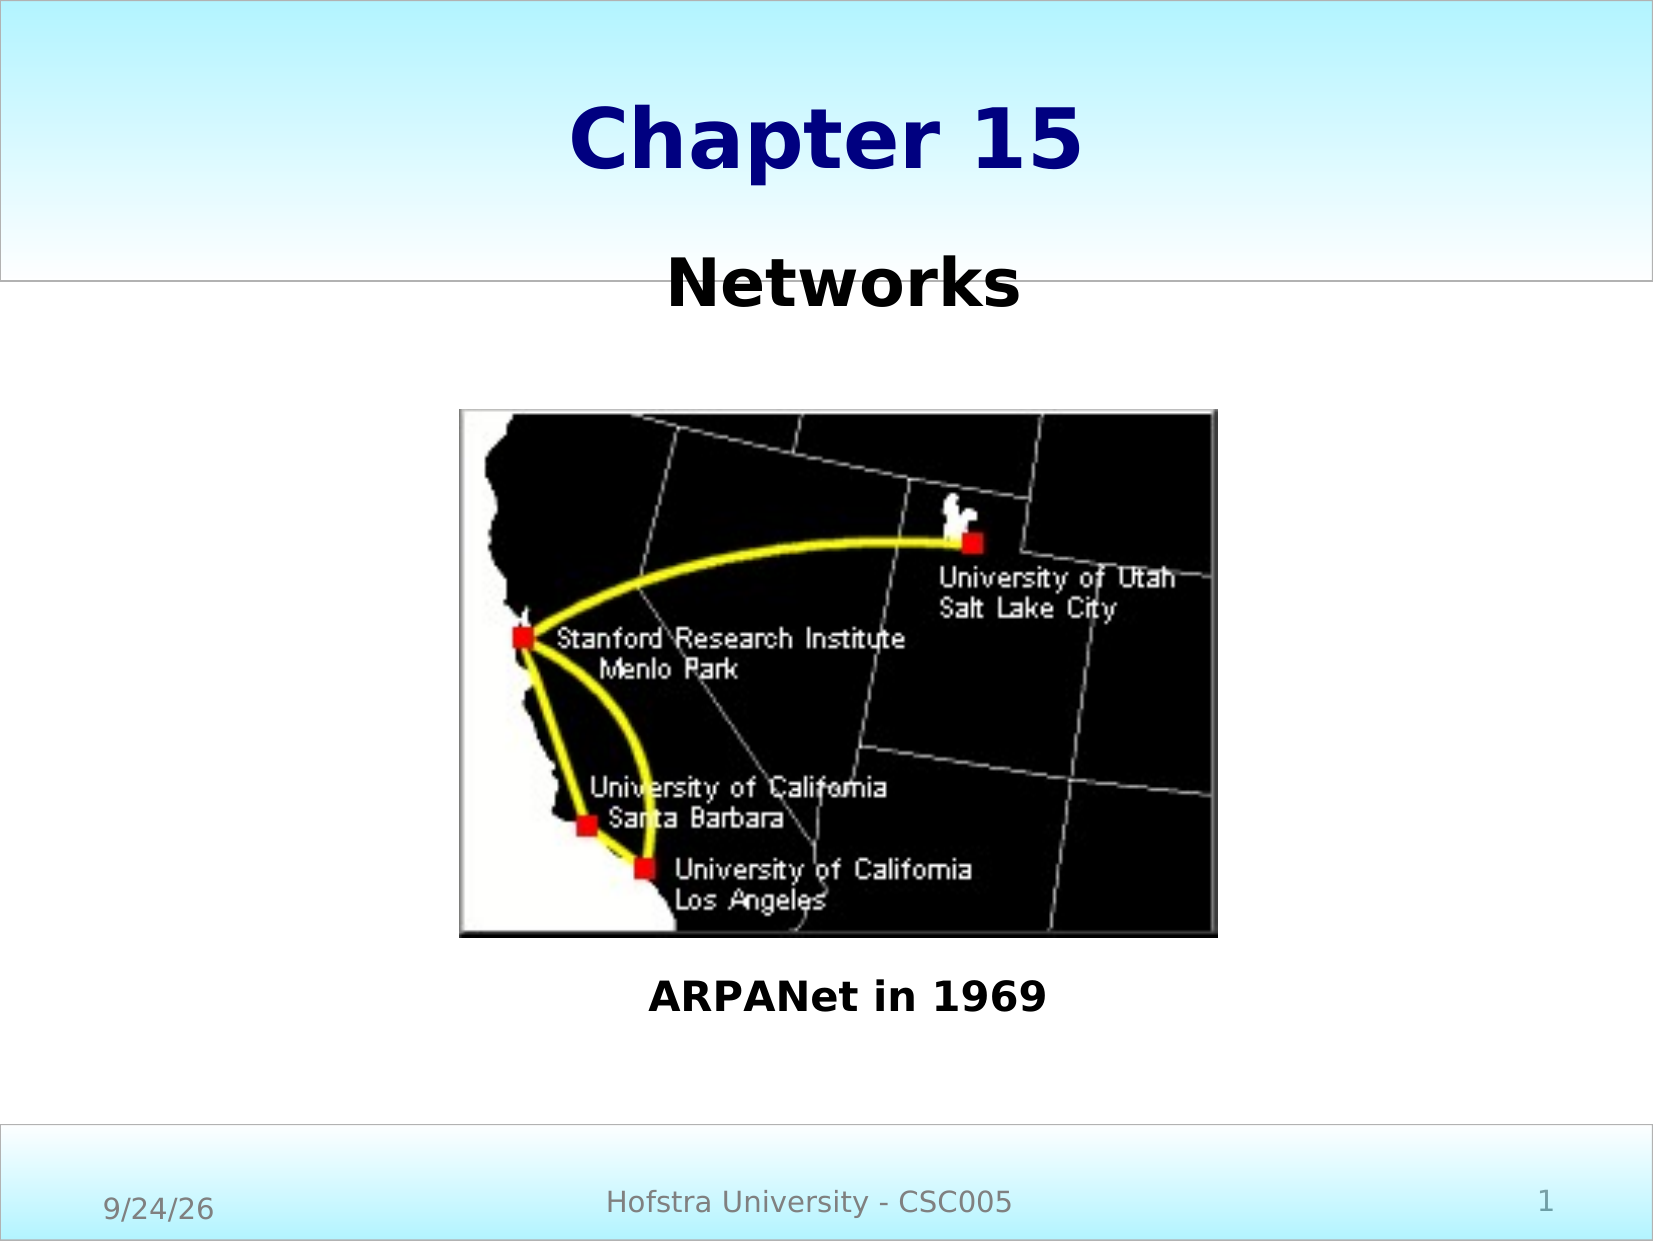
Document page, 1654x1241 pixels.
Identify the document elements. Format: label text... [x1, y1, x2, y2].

picture [459, 409, 1218, 938]
subtitle Networks [37, 191, 1576, 376]
title Chapter 15 [78, 77, 1576, 191]
text_box ARPANet in 1969 [633, 965, 1063, 1029]
